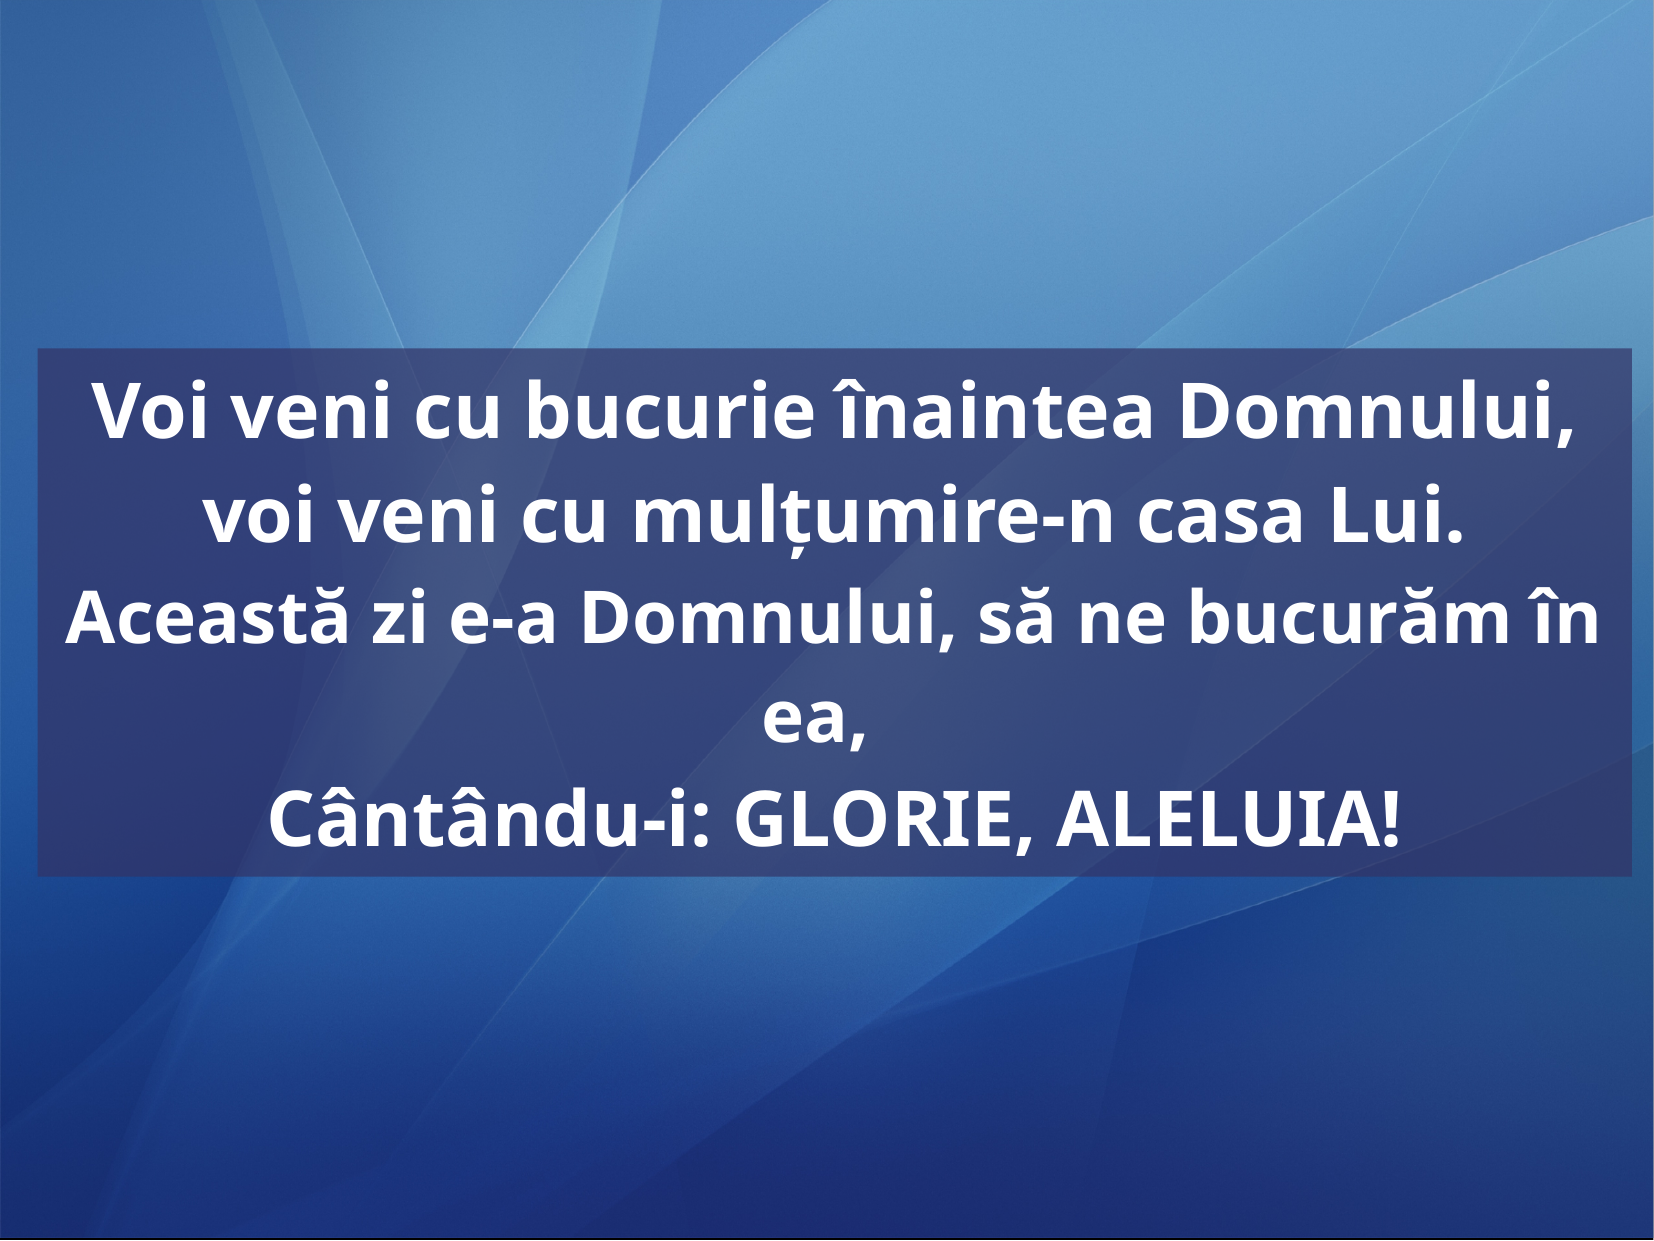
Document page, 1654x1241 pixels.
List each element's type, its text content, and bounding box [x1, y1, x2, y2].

picture [0, 0, 1654, 1238]
text_box Voi veni cu bucurie înaintea Domnului, voi veni cu mulţumire-n casa Lui. Această zi e-a Domnului, să ne bucurăm în ea, Cântându-i: GLORIE, ALELUIA! [37, 403, 1632, 822]
